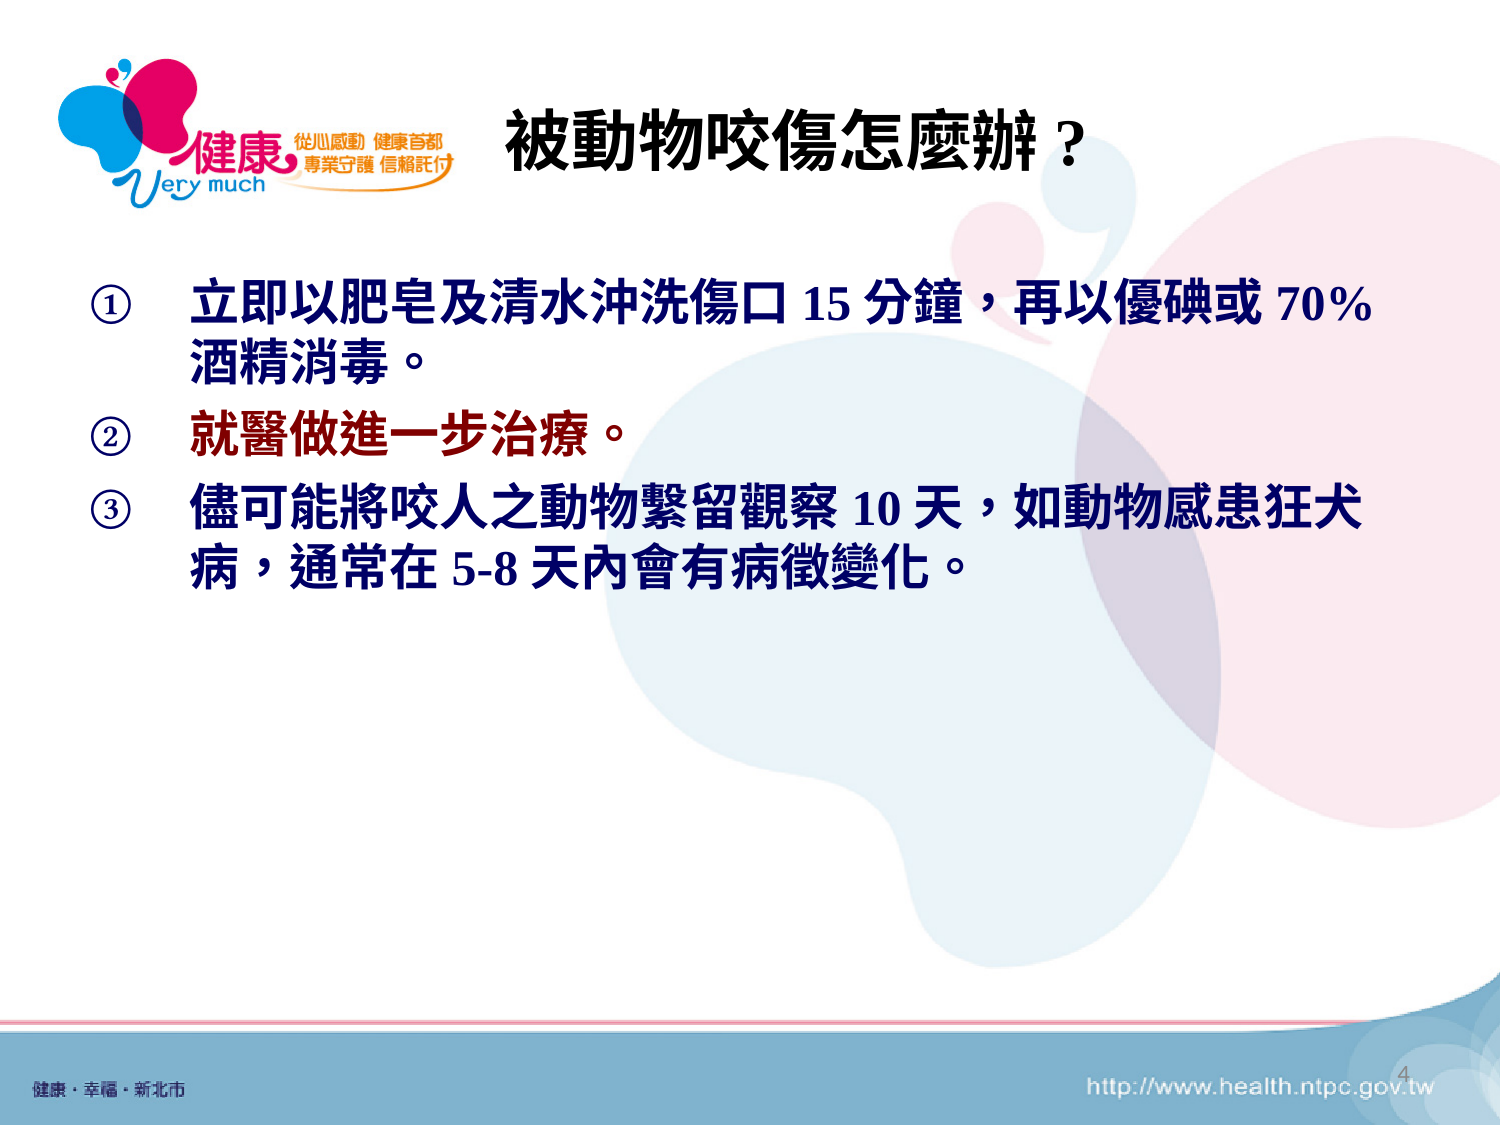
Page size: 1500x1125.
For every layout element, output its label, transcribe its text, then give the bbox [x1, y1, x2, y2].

list 立即以肥皂及清水沖洗傷口15分鐘，再以優碘或70%酒精消毒。 就醫做進一步治療。 儘可能將咬人之動物繫留觀察10天，如動物感患狂犬病，通常在5-8天內會有病徵變化。 [75, 262, 1426, 1005]
title 被動物咬傷怎麼辦? [490, 45, 1425, 233]
picture [0, 0, 1500, 1125]
